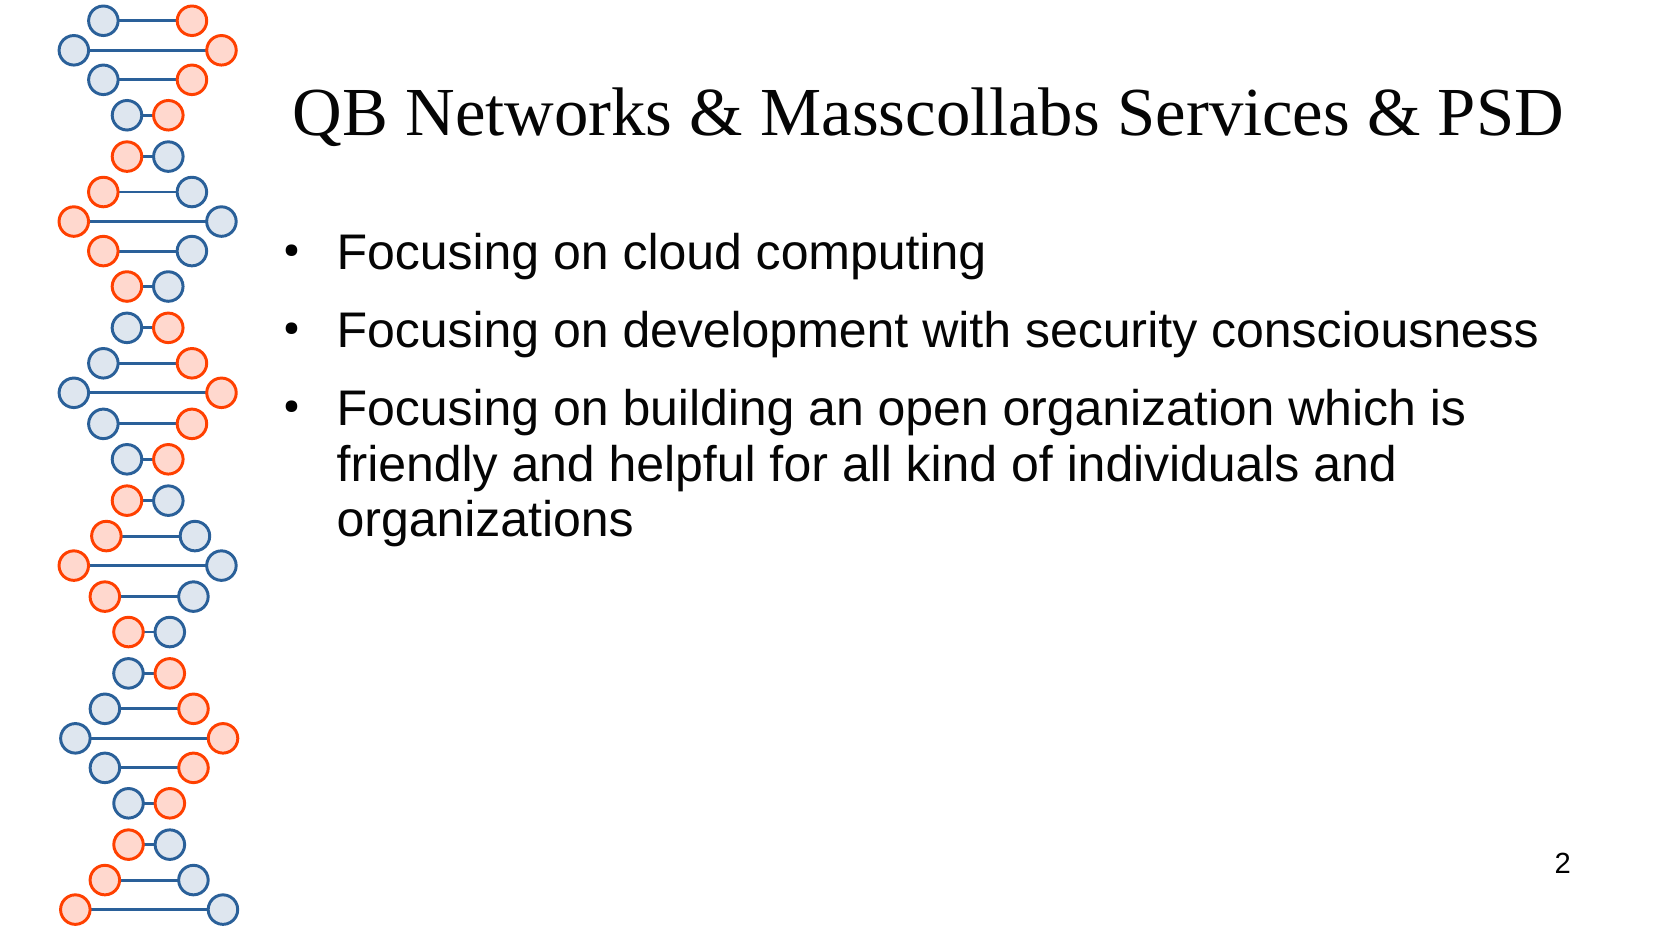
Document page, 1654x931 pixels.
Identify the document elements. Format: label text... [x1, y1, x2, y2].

title QB Networks & Masscollabs Services & PSD [265, 35, 1595, 189]
list Focusing on cloud computing Focusing on development with security consciousness Focusing on building an open organization which is friendly and helpful for all kind of individuals and organizations [265, 224, 1595, 764]
